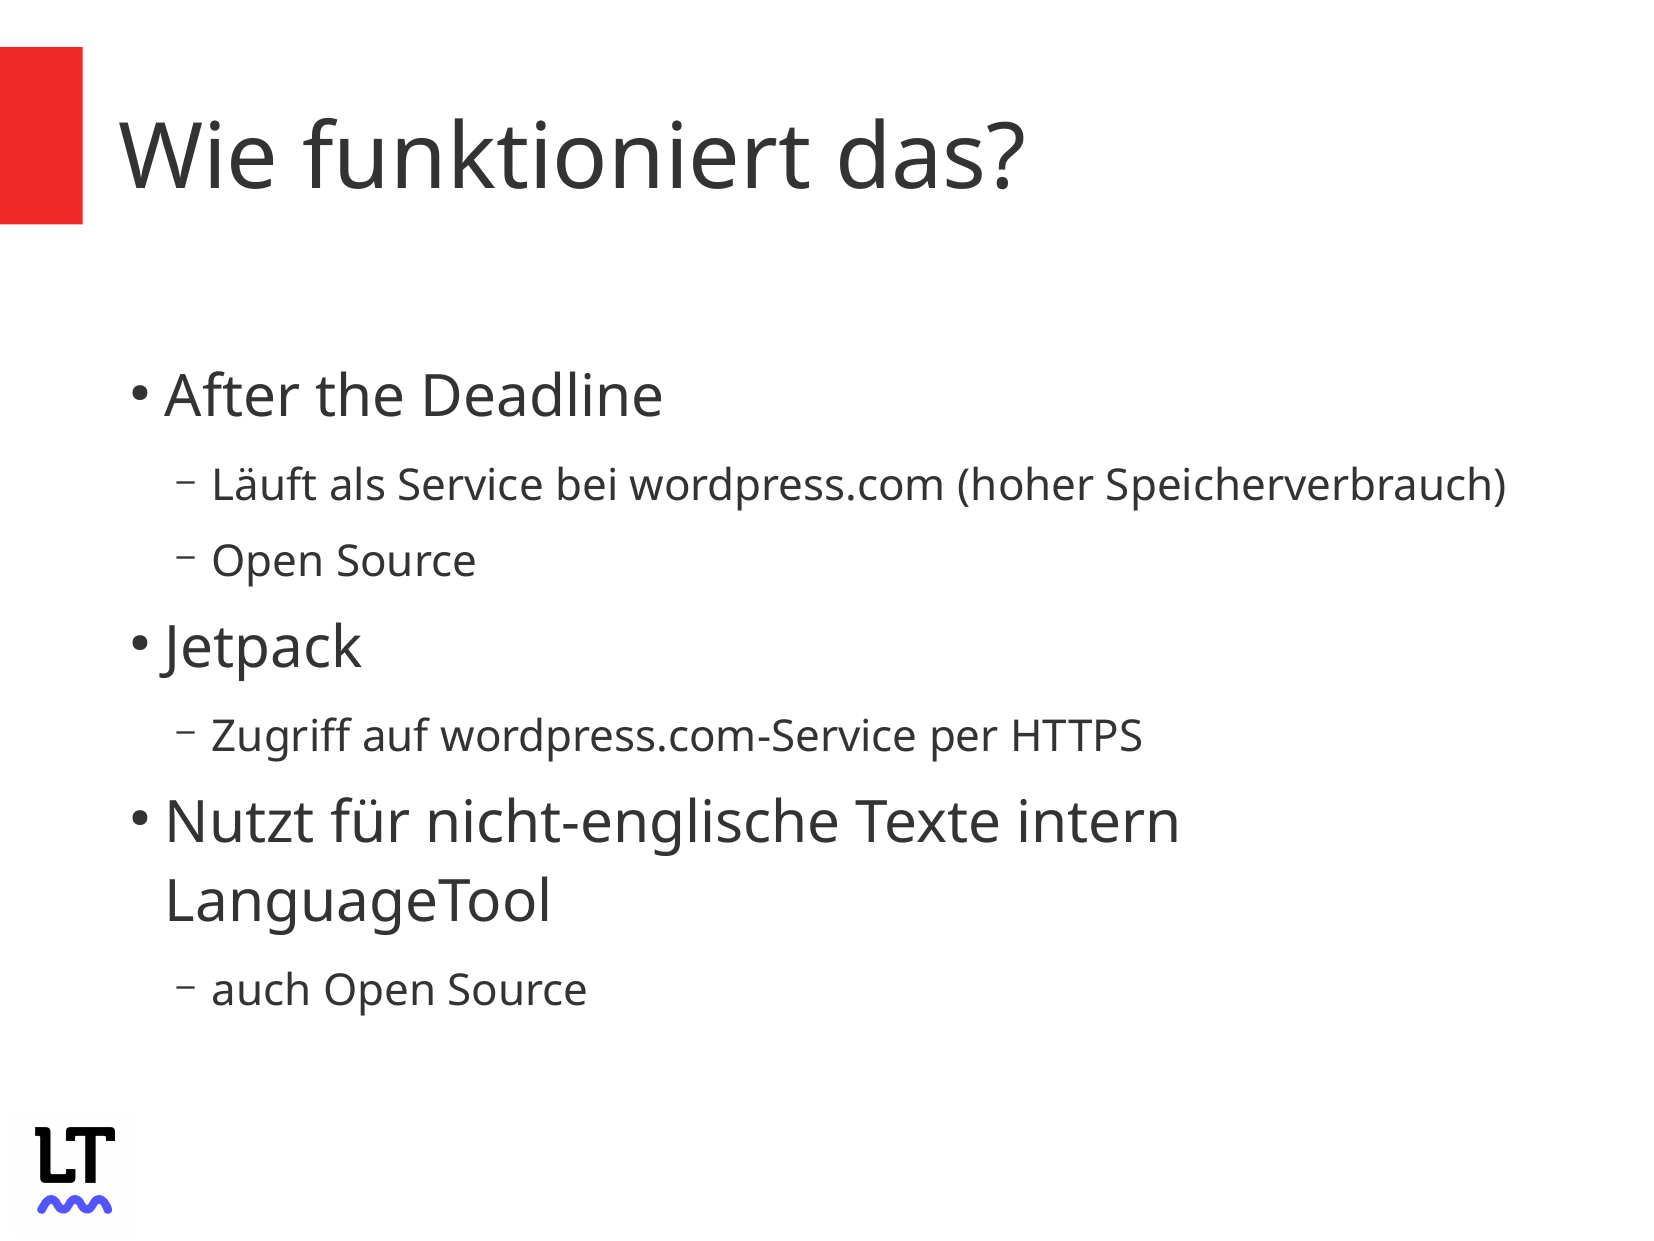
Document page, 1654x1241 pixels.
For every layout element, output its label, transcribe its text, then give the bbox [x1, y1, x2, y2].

list After the Deadline Läuft als Service bei wordpress.com (hoher Speicherverbrauch) Open Source Jetpack Zugriff auf wordpress.com-Service per HTTPS Nutzt für nicht-englische Texte intern LanguageTool auch Open Source [118, 354, 1536, 1074]
title Wie funktioniert das? [118, 49, 1571, 257]
picture [11, 1110, 138, 1235]
